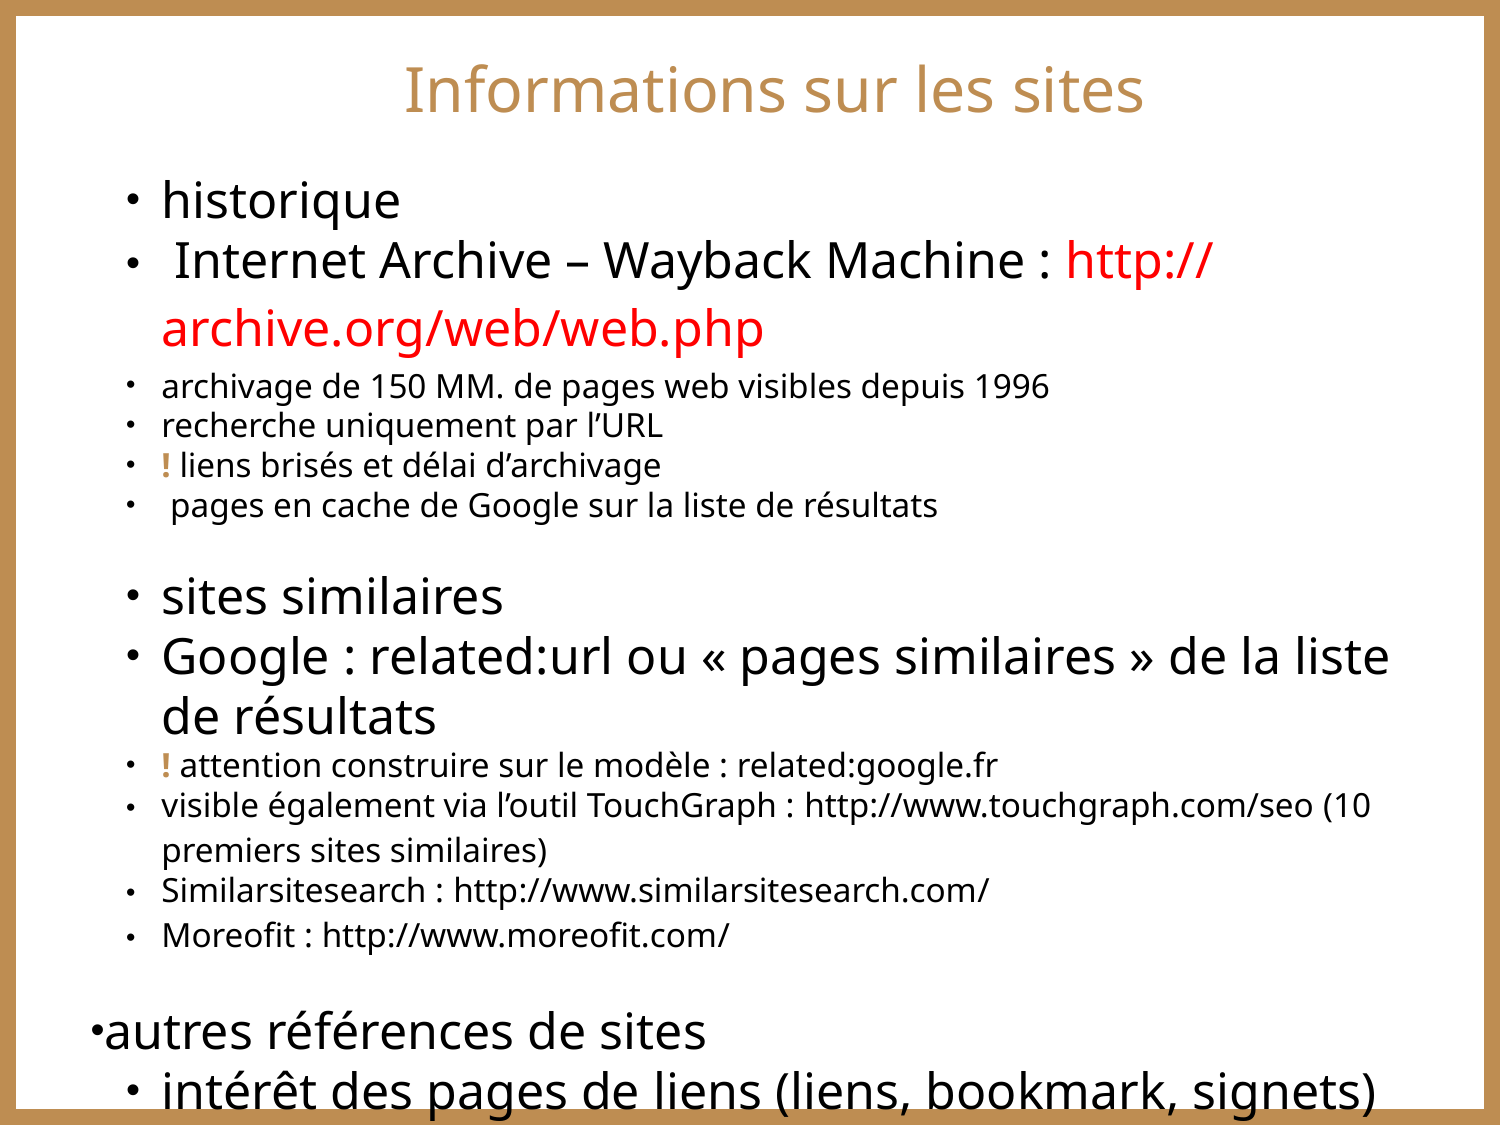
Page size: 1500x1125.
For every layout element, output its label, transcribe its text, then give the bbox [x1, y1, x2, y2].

text_box Informations sur les sites [108, 42, 1459, 161]
text_box historique Internet Archive – Wayback Machine : http://archive.org/web/web.php archivage de 150 MM. de pages web visibles depuis 1996 recherche uniquement par l’URL ! liens brisés et délai d’archivage pages en cache de Google sur la liste de résultats sites similaires Google : related:url ou « pages similaires » de la liste de résultats ! attention construire sur le modèle : related:google.fr visible également via l’outil TouchGraph : http://www.touchgraph.com/seo (10 premiers sites similaires) Similarsitesearch : http://www.similarsitesearch.com/ Moreofit : http://www.moreofit.com/ autres références de sites intérêt des pages de liens (liens, bookmark, signets) et des portails (portails, annuaires, répertoires) avec une requête de type : intitle:, inurl: [75, 160, 1424, 1024]
text_box [0, 0, 1500, 1125]
